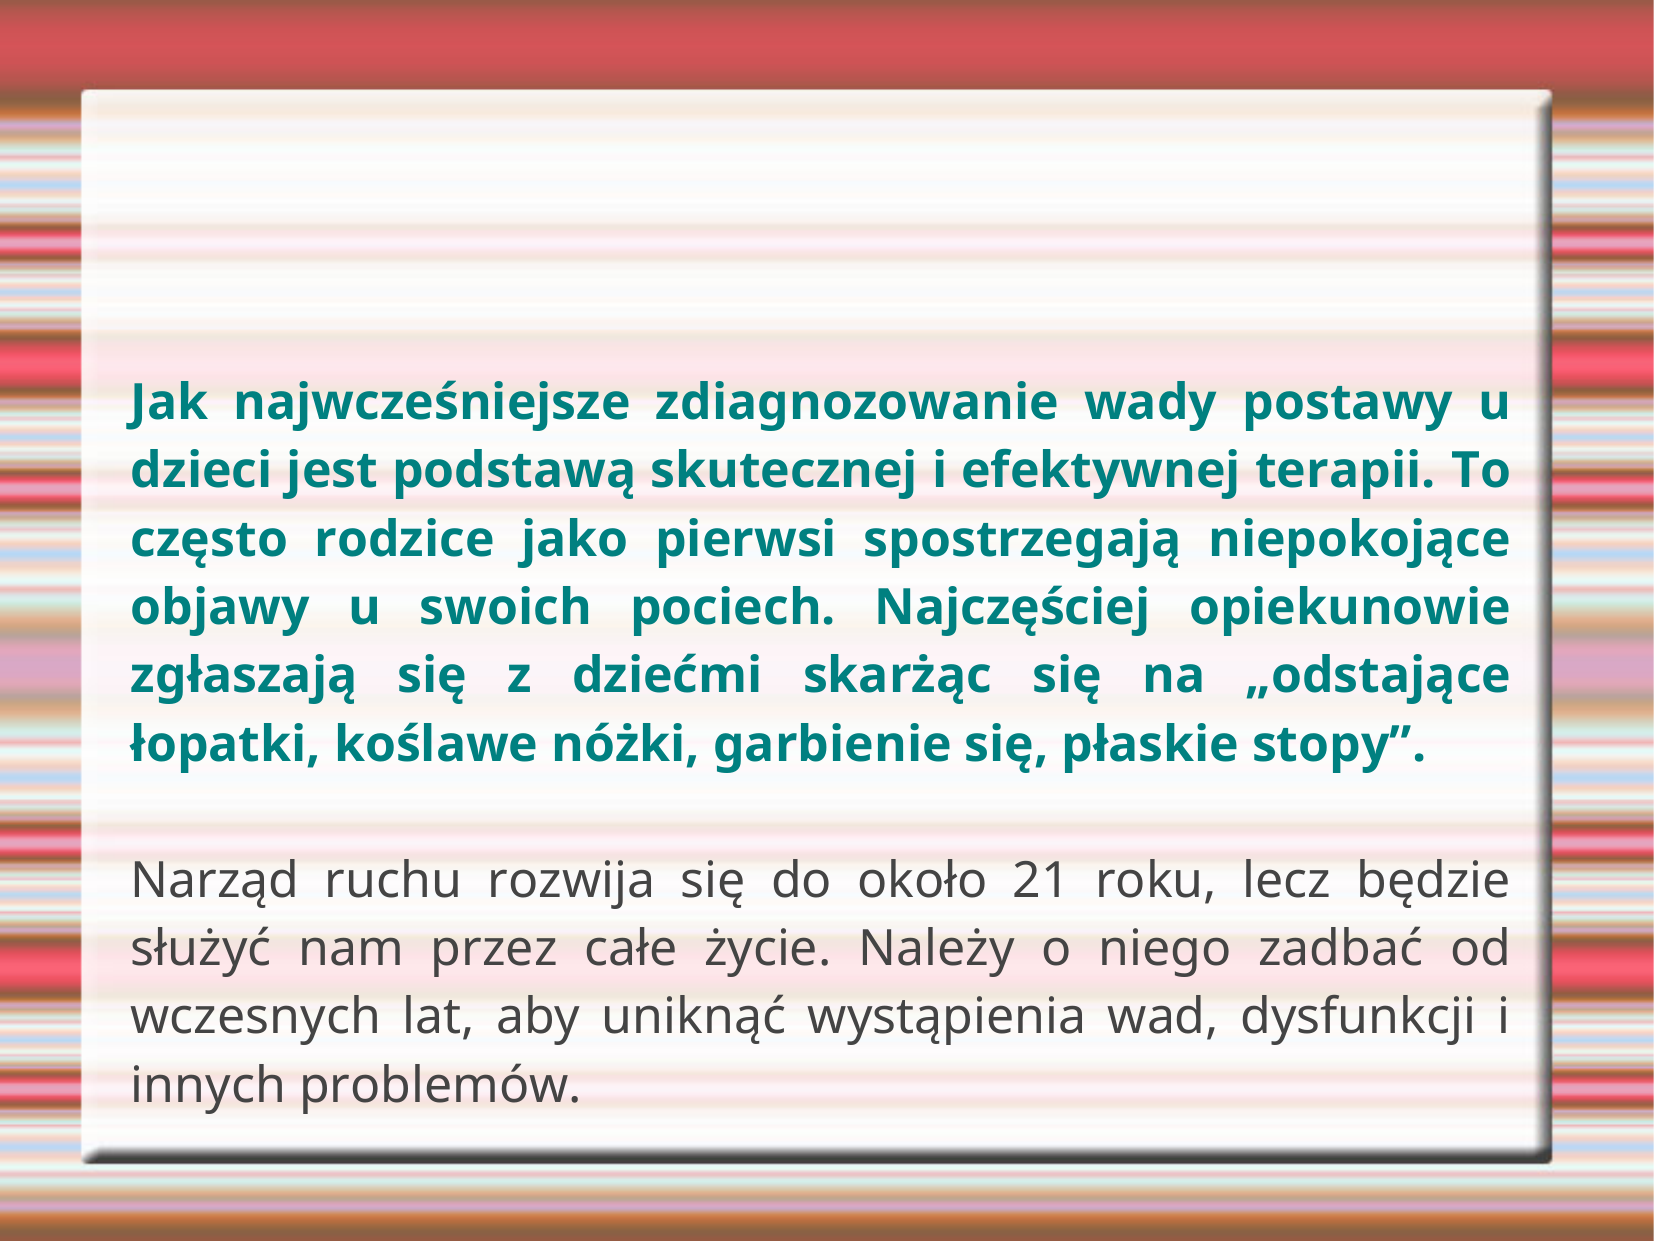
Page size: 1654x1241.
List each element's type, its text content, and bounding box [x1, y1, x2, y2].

picture [0, 0, 1654, 1241]
list Jak najwcześniejsze zdiagnozowanie wady postawy u dzieci jest podstawą skutecznej i efektywnej terapii. To często rodzice jako pierwsi spostrzegają niepokojące objawy u swoich pociech. Najczęściej opiekunowie zgłaszają się z dziećmi skarżąc się na „odstające łopatki, koślawe nóżki, garbienie się, płaskie stopy”. Narząd ruchu rozwija się do około 21 roku, lecz będzie służyć nam przez całe życie. Należy o niego zadbać od wczesnych lat, aby uniknąć wystąpienia wad, dysfunkcji i innych problemów. [130, 366, 1512, 1148]
